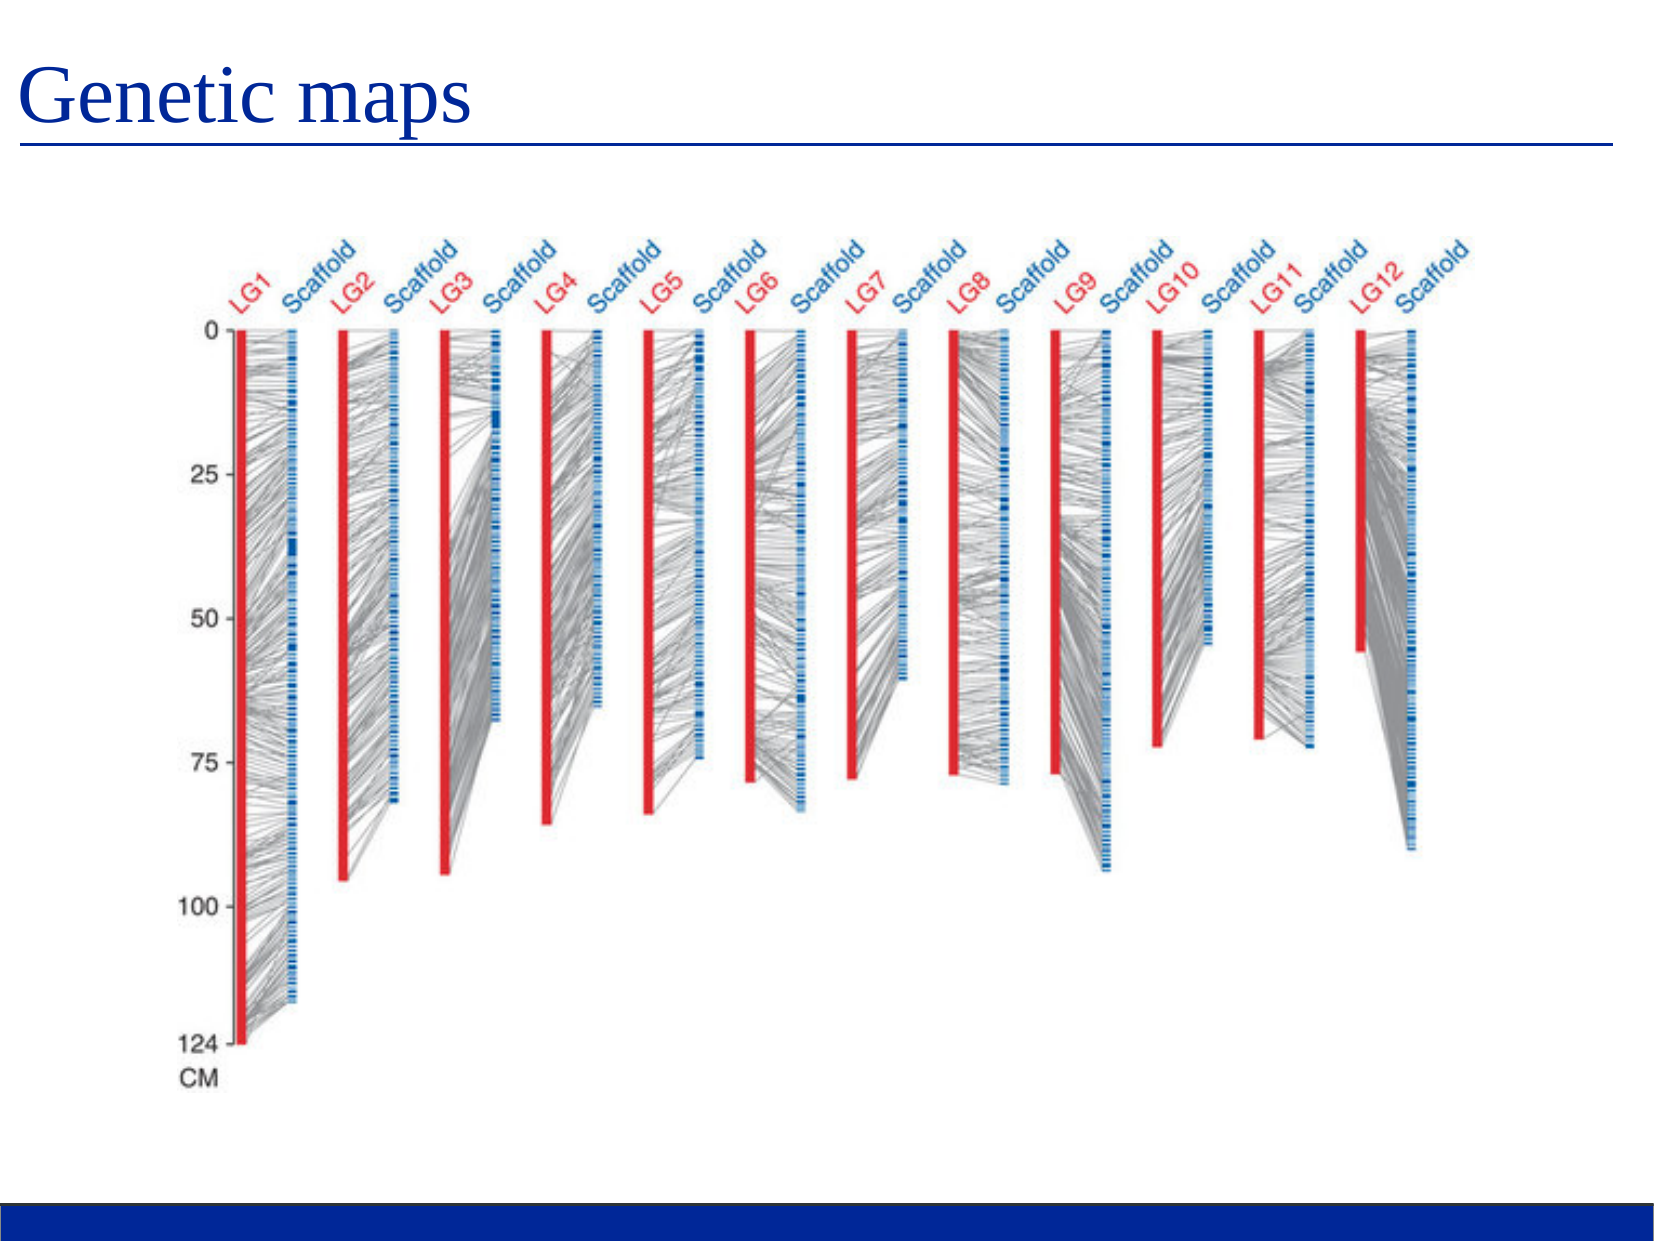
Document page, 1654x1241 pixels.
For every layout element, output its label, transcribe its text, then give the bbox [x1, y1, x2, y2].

picture [177, 236, 1475, 1093]
title Genetic maps [17, 0, 1589, 198]
